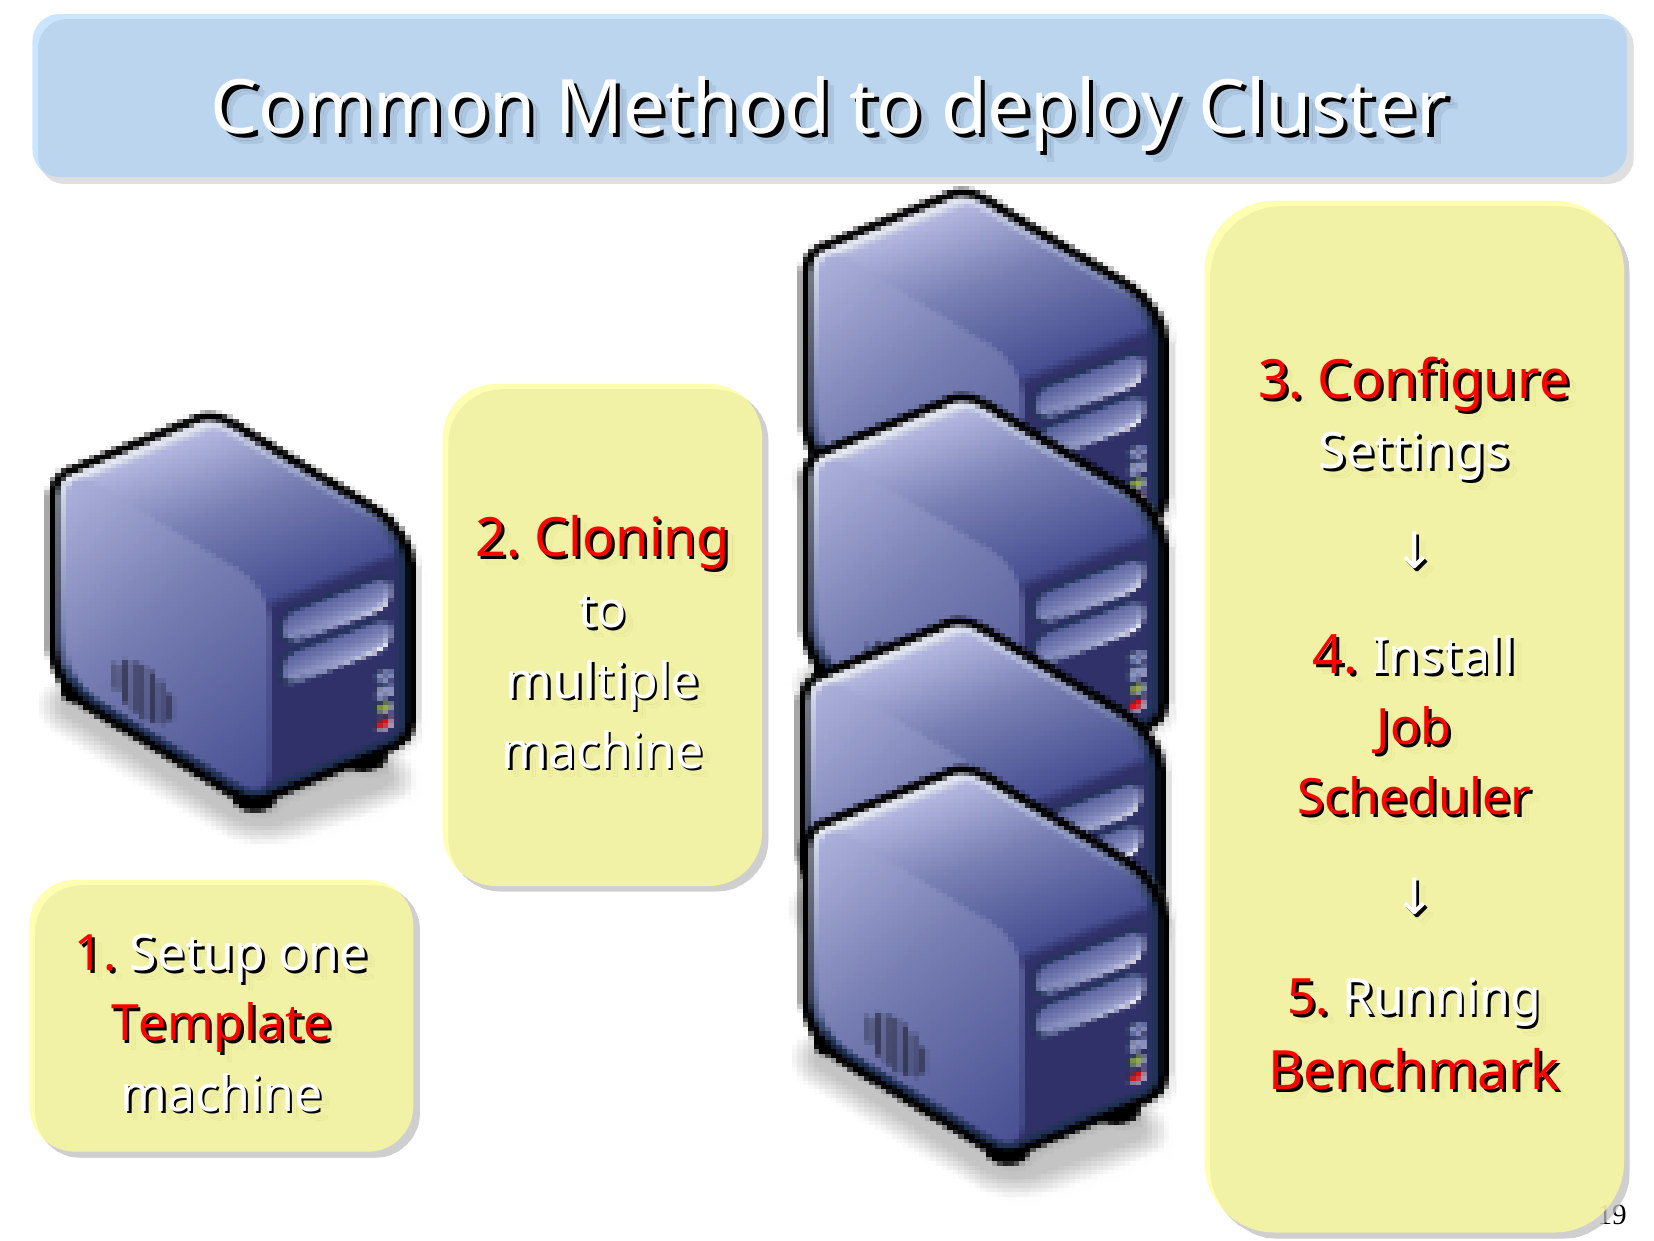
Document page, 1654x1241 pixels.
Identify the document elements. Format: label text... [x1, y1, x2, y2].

text_box 3. Configure Settings ↓ 4. Install Job Scheduler ↓ 5. Running Benchmark [1204, 200, 1625, 1233]
picture [17, 397, 461, 898]
text_box 1. Setup one Template machine [29, 879, 414, 1152]
text_box 2. Cloning to multiple machine [442, 383, 763, 887]
picture [767, 173, 1214, 1241]
text_box Common Method to deploy Cluster [32, 13, 1628, 178]
